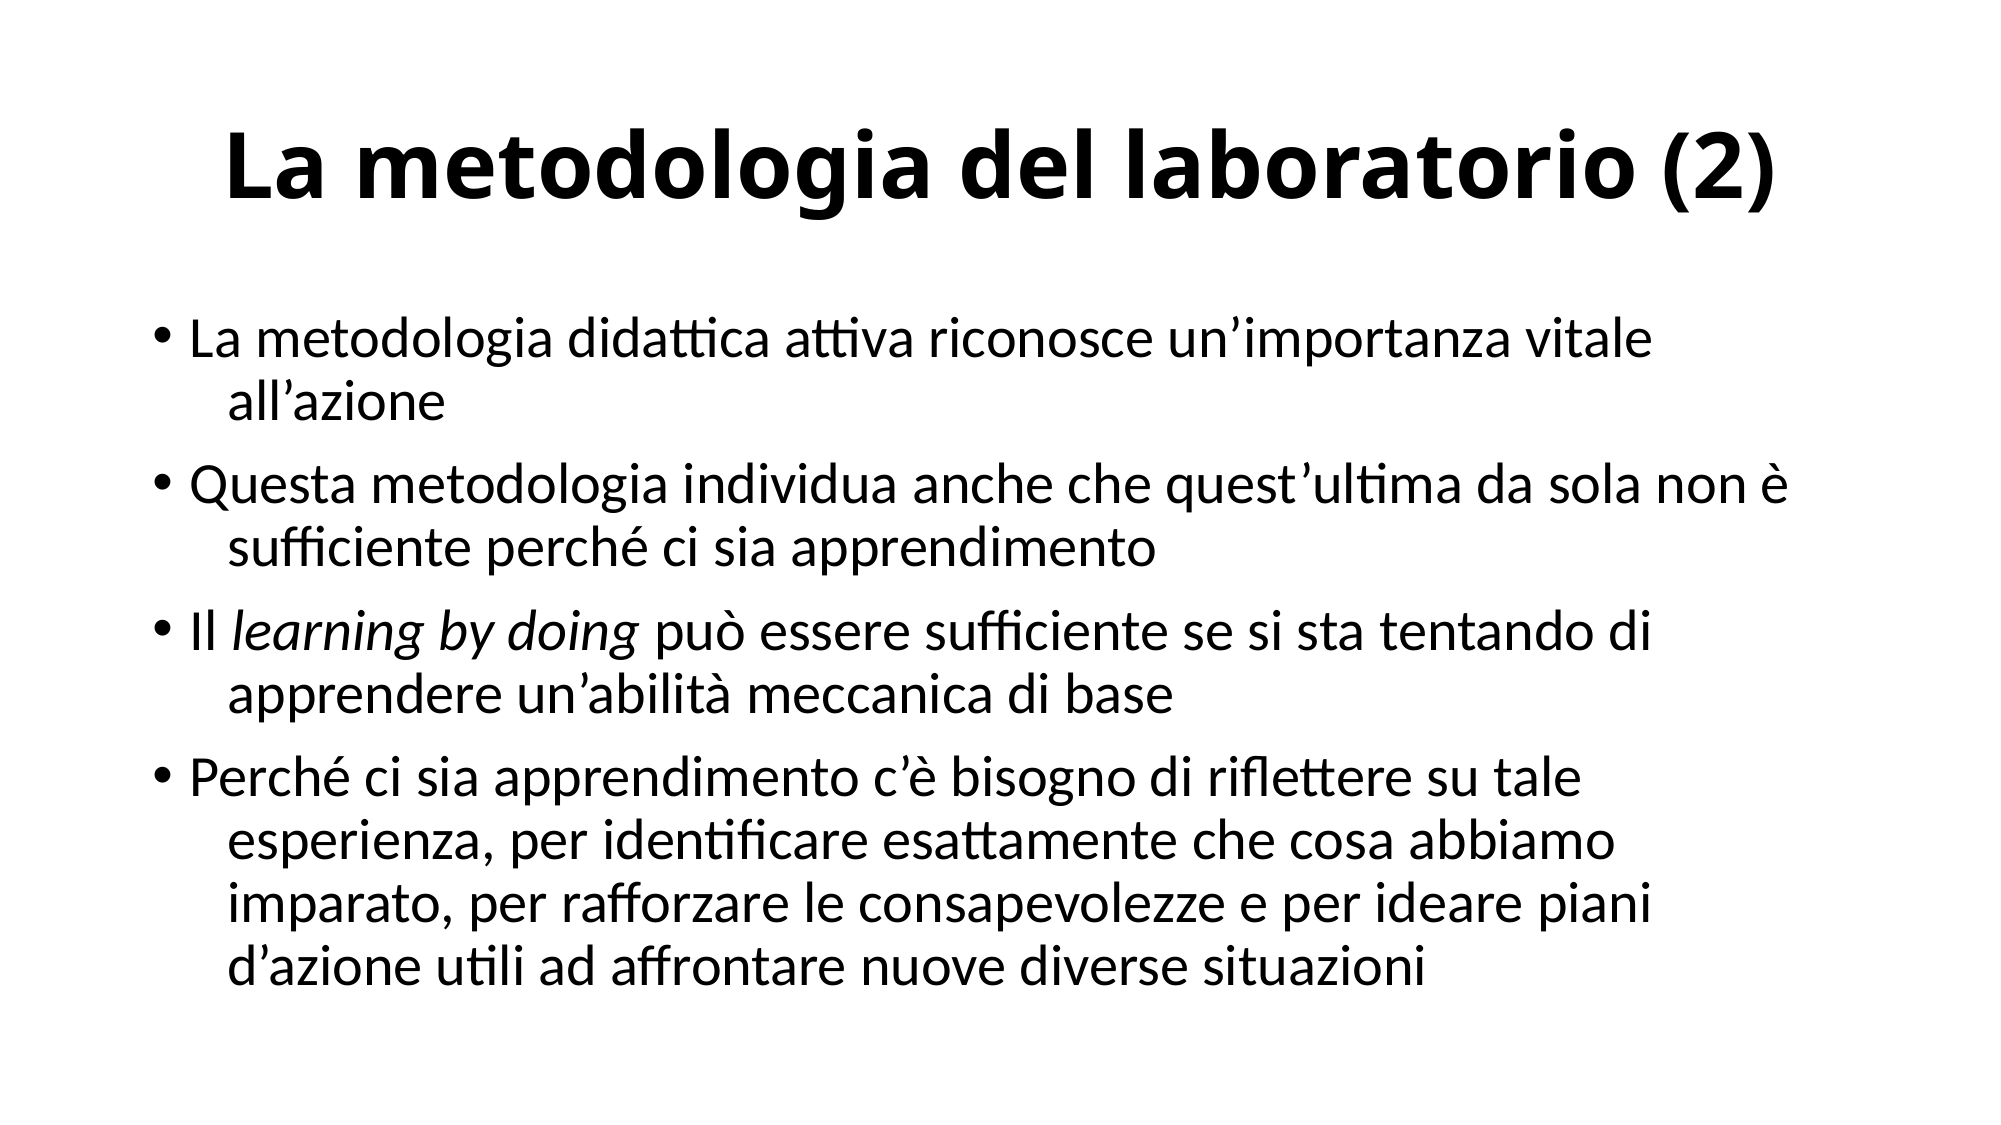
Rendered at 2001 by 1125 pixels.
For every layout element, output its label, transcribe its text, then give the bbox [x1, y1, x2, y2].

list La metodologia didattica attiva riconosce un’importanza vitale all’azione Questa metodologia individua anche che quest’ultima da sola non è sufficiente perché ci sia apprendimento Il learning by doing può essere sufficiente se si sta tentando di apprendere un’abilità meccanica di base Perché ci sia apprendimento c’è bisogno di riflettere su tale esperienza, per identificare esattamente che cosa abbiamo imparato, per rafforzare le consapevolezze e per ideare piani d’azione utili ad affrontare nuove diverse situazioni [137, 299, 1863, 1014]
title La metodologia del laboratorio (2) [137, 59, 1863, 278]
